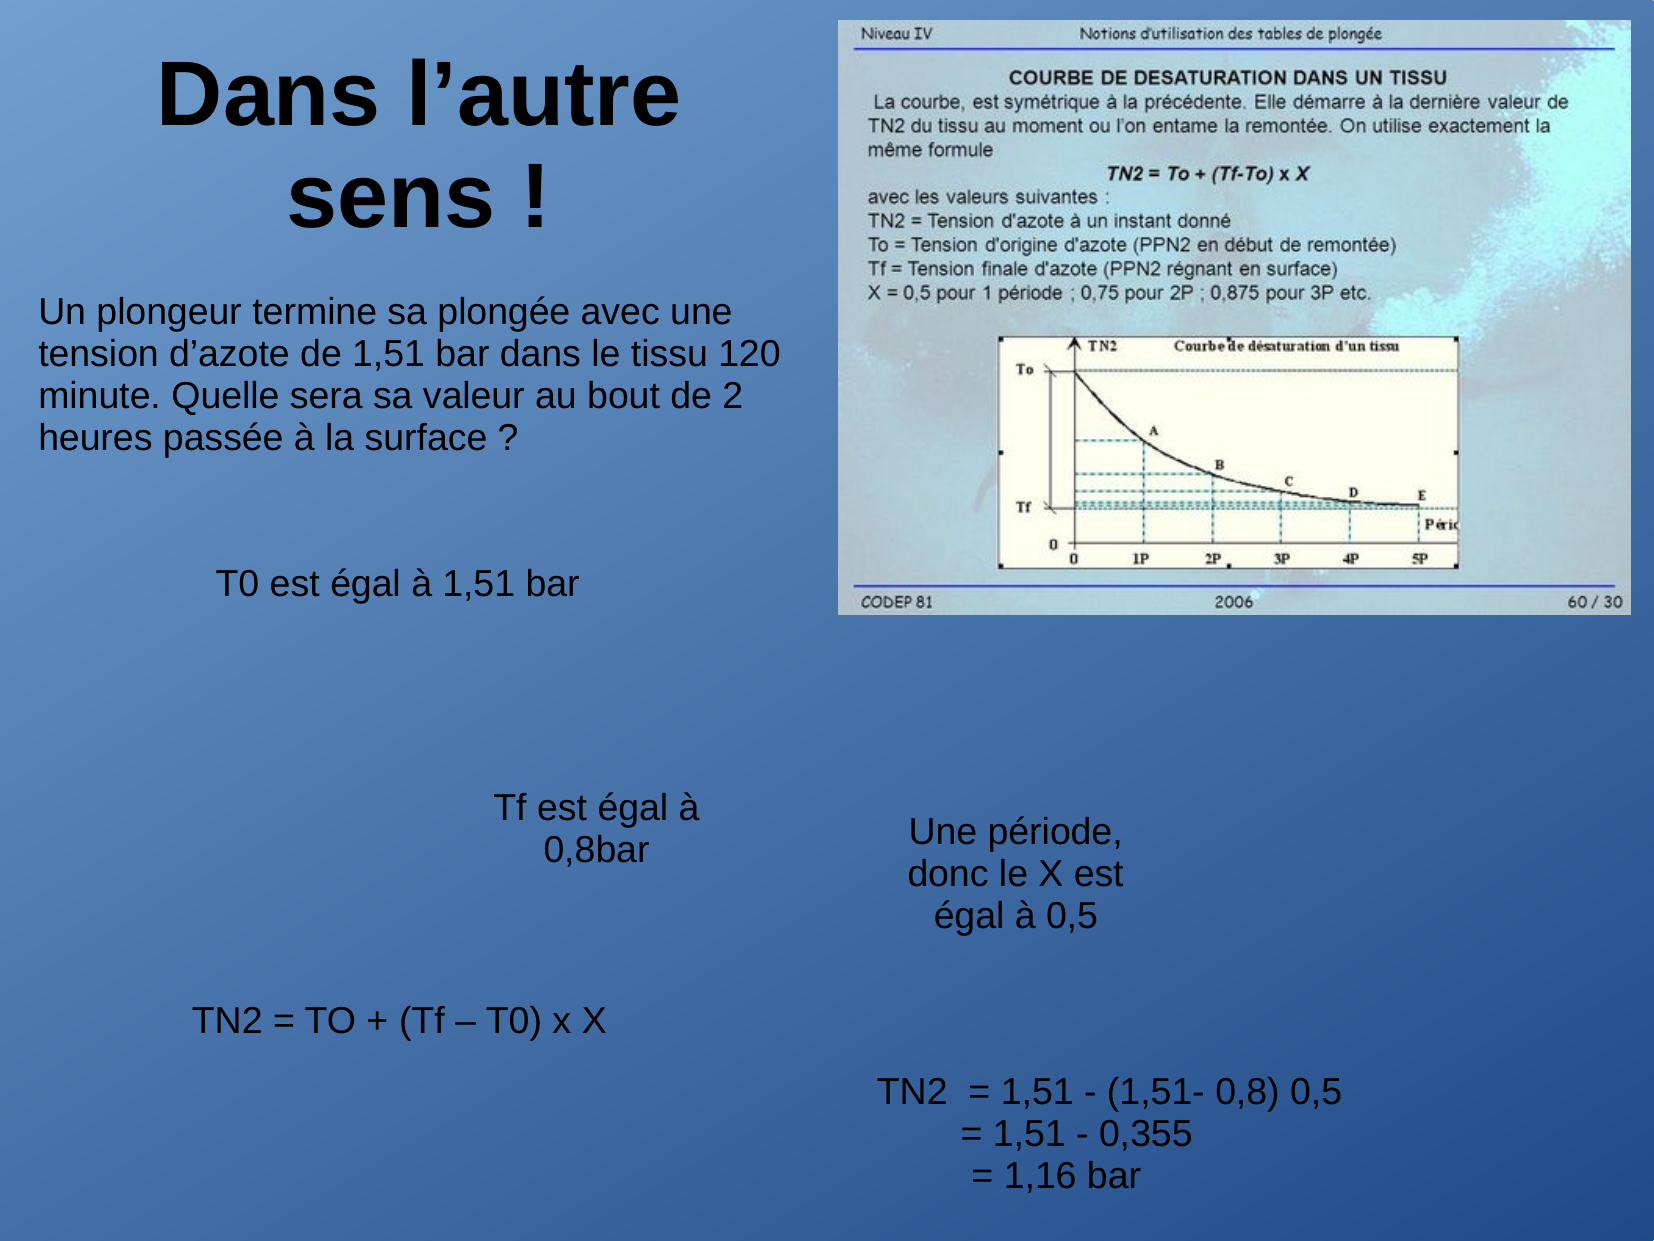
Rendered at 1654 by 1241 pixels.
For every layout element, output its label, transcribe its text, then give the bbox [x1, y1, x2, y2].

text_box TN2 = TO + (Tf – T0) x X [177, 992, 638, 1063]
picture [838, 20, 1631, 615]
text_box T0 est égal à 1,51 bar [200, 555, 615, 653]
title Dans l’autre sens ! [35, 40, 804, 249]
text_box Une période, donc le X est égal à 0,5 [862, 803, 1170, 944]
text_box Tf est égal à 0,8bar [448, 779, 745, 879]
text_box Un plongeur termine sa plongée avec une tension d’azote de 1,51 bar dans le tissu 120 minute. Quelle sera sa valeur au bout de 2 heures passée à la surface ? [23, 283, 804, 467]
text_box TN2 = 1,51 - (1,51- 0,8) 0,5 = 1,51 - 0,355 = 1,16 bar [862, 1062, 1394, 1204]
